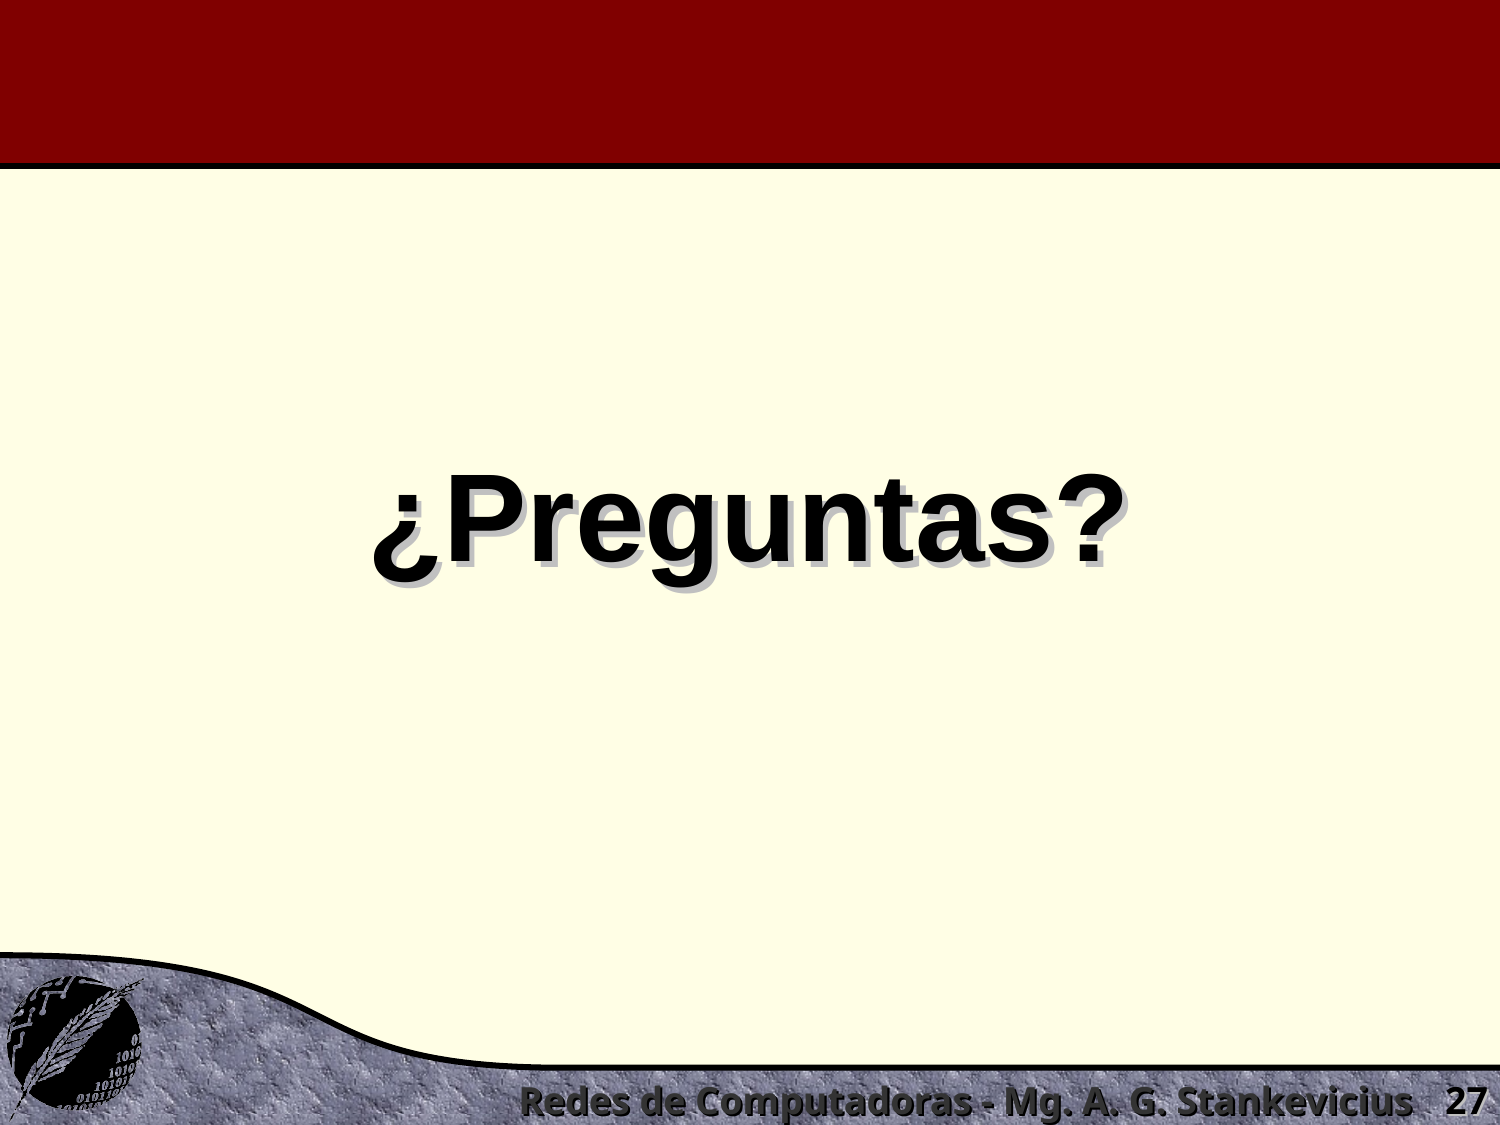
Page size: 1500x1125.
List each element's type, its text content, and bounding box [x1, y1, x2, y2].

subtitle ¿Preguntas? [11, 192, 1486, 845]
picture [1047, 1100, 1054, 1110]
picture [0, 959, 1500, 1125]
picture [790, 1100, 795, 1110]
